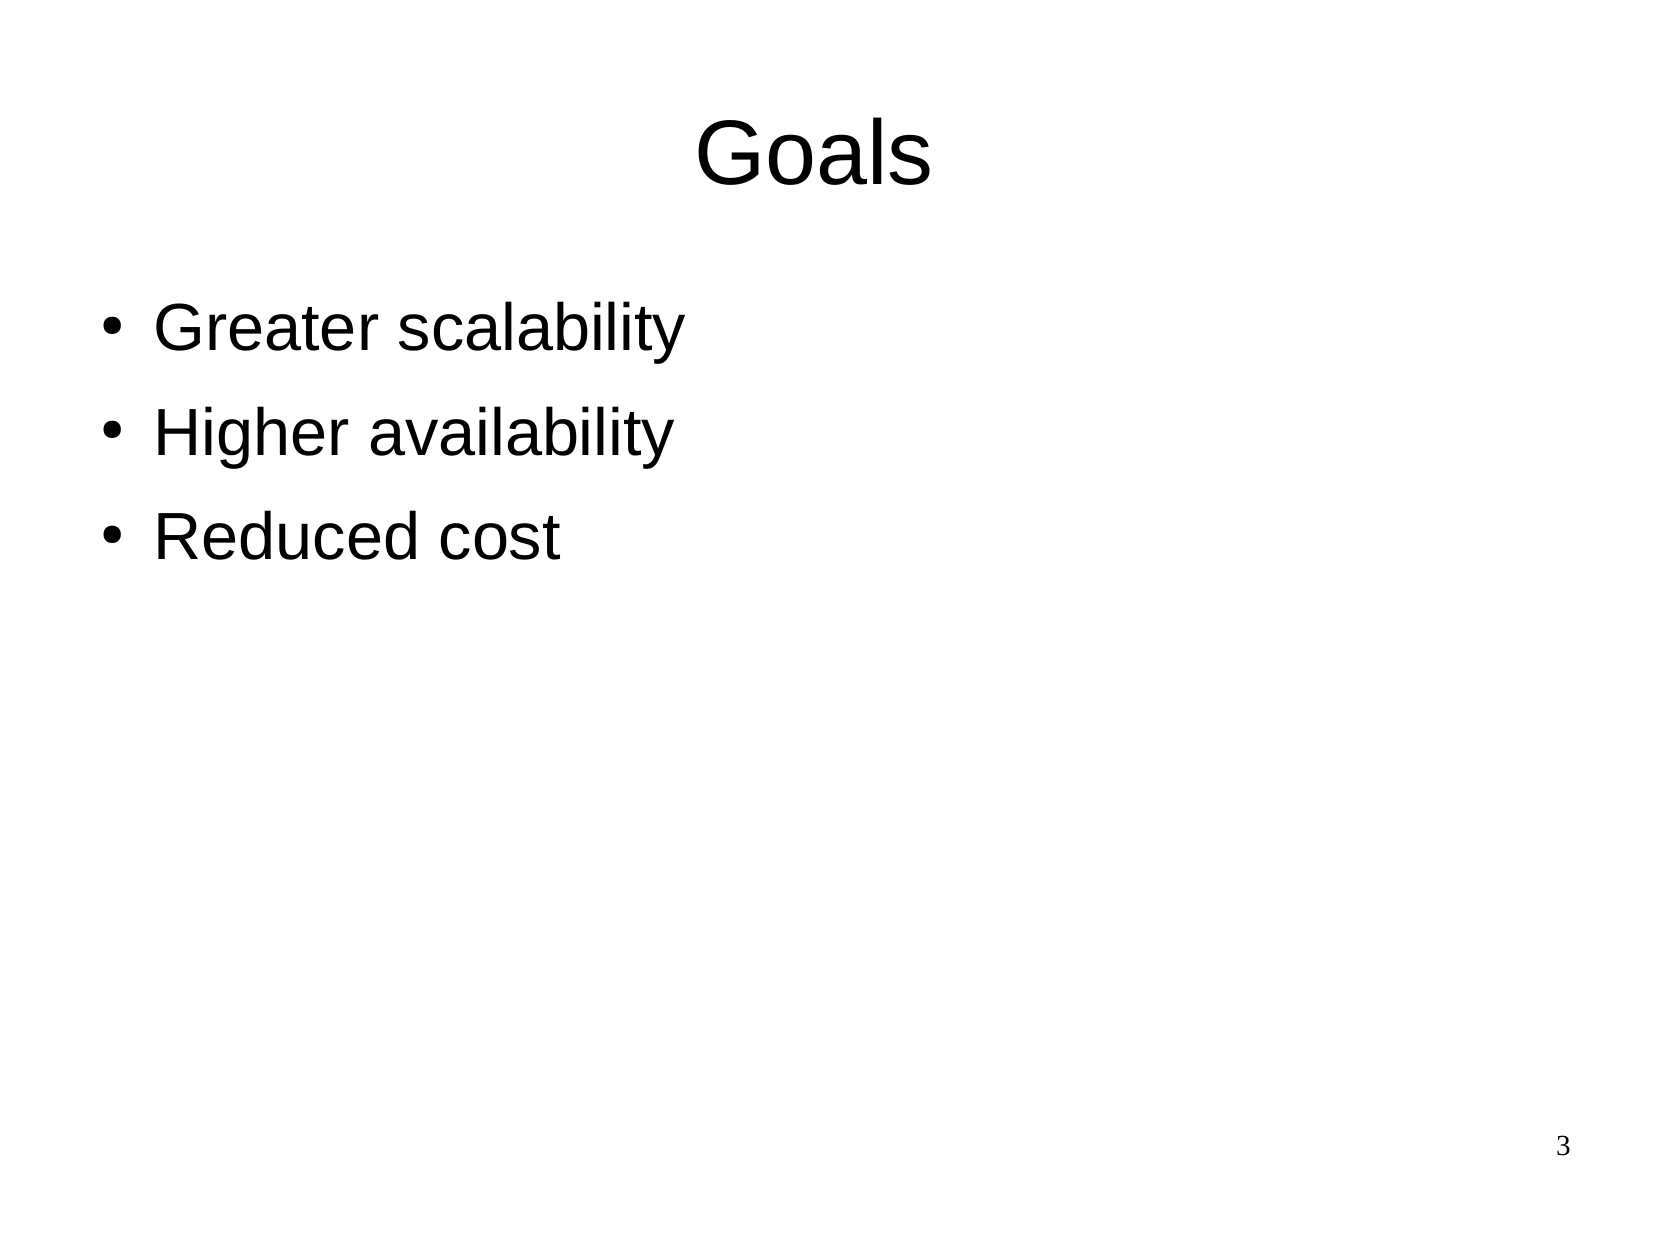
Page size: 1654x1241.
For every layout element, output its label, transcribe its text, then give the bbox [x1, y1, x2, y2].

list Greater scalability Higher availability Reduced cost [82, 290, 1571, 1109]
title Goals [82, 49, 1571, 257]
